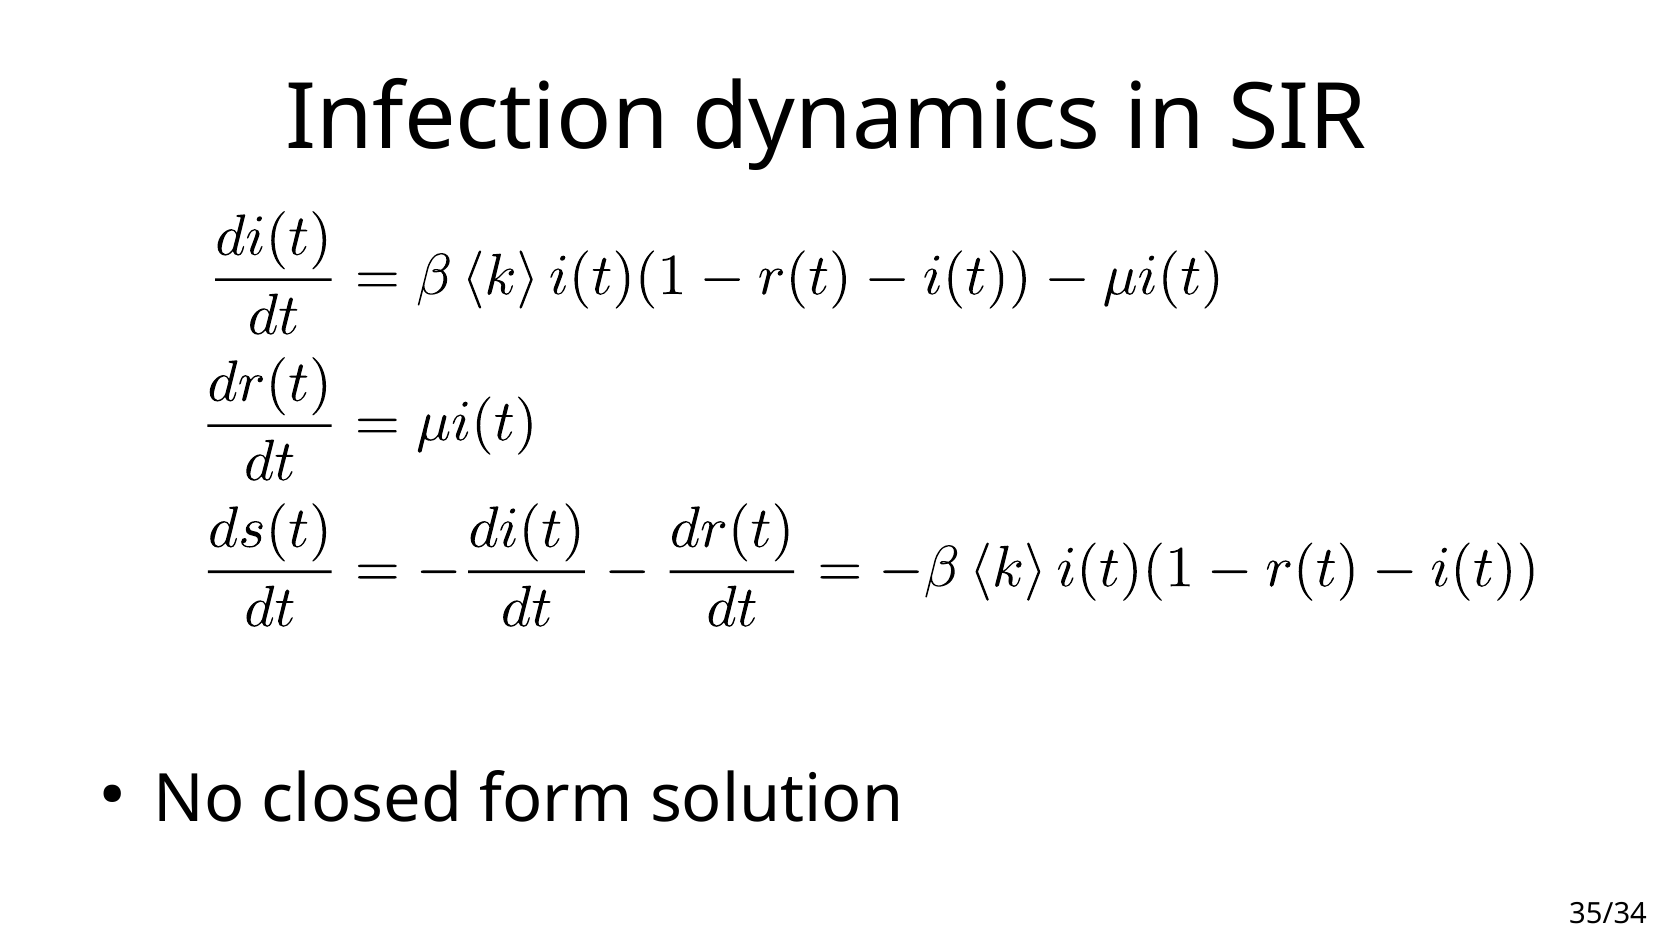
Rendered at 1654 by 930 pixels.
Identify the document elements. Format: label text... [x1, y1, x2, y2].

title Infection dynamics in SIR [82, 1, 1571, 225]
text_box [207, 211, 1540, 627]
list No closed form solution [82, 750, 1571, 876]
